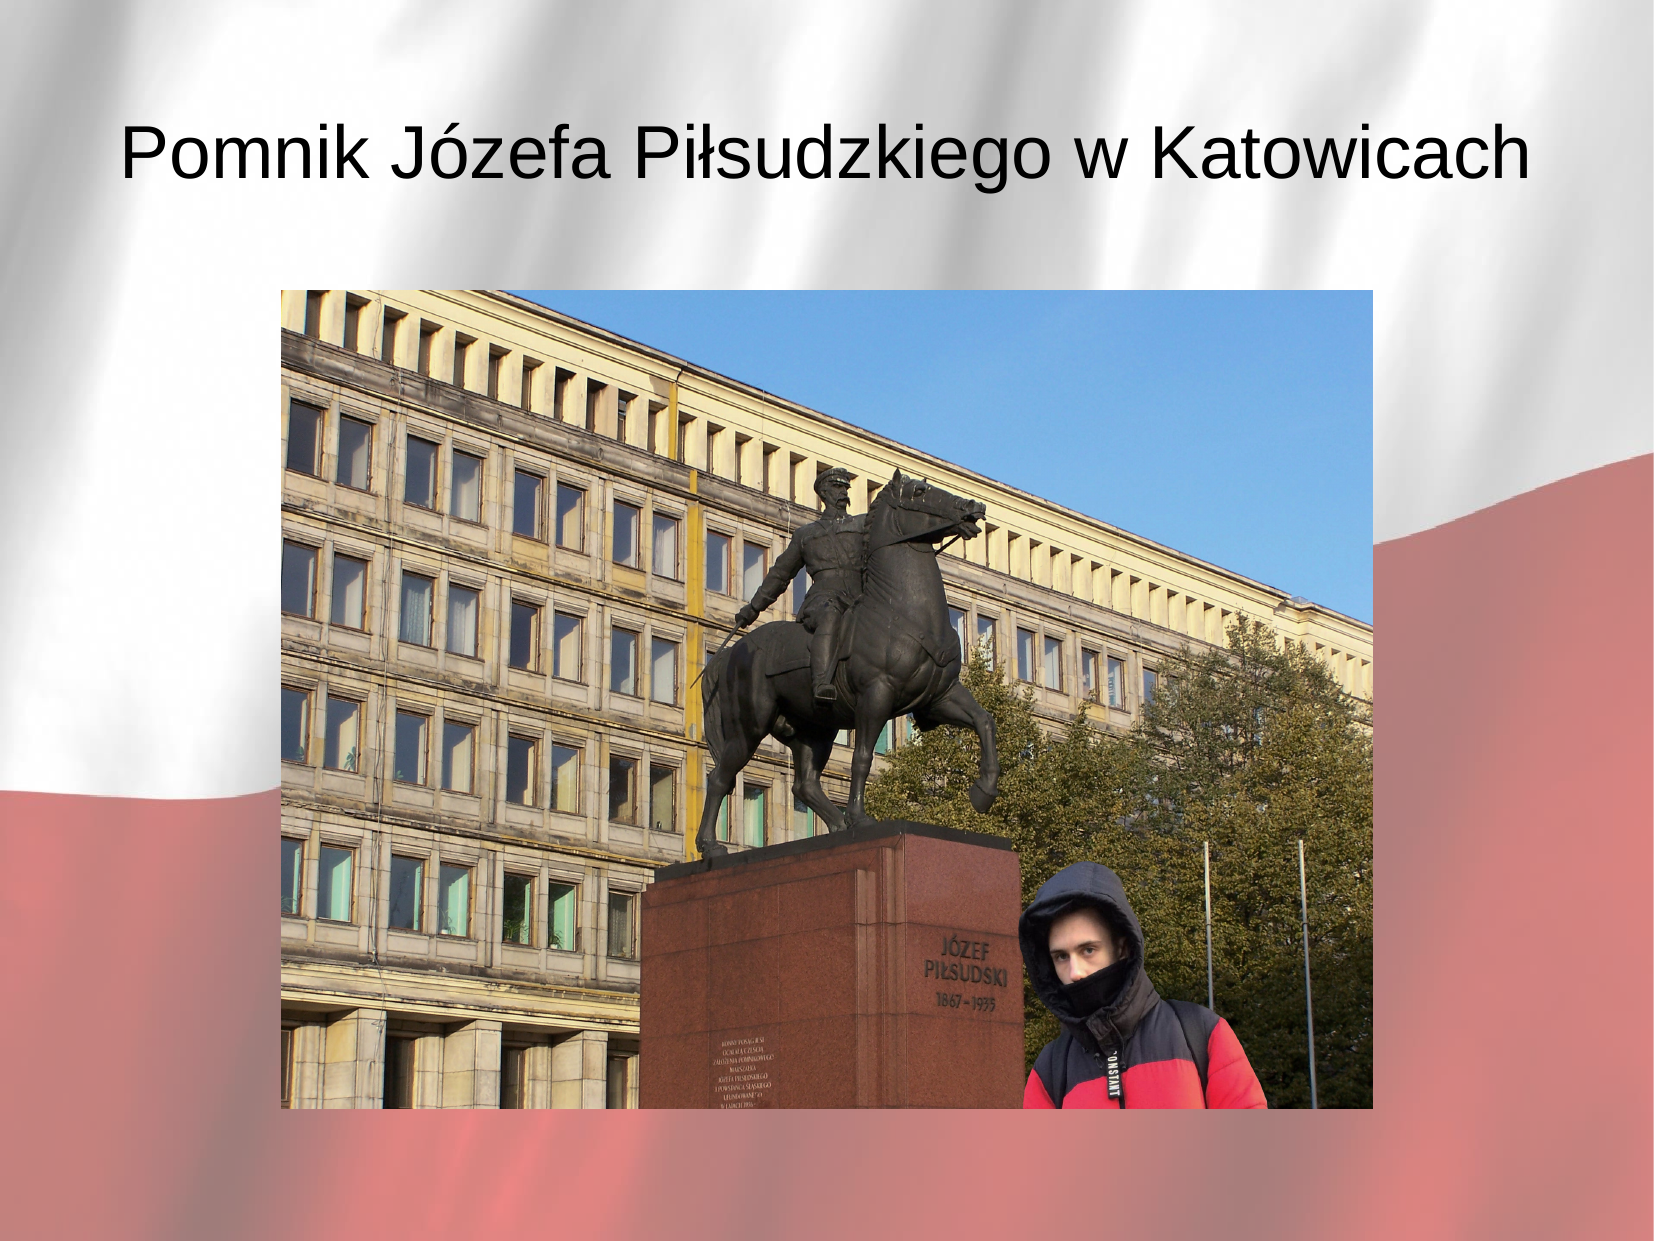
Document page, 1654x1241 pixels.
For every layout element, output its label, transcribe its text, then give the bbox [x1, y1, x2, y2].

title Pomnik Józefa Piłsudzkiego w Katowicach [82, 49, 1571, 257]
picture [0, 0, 1654, 1241]
